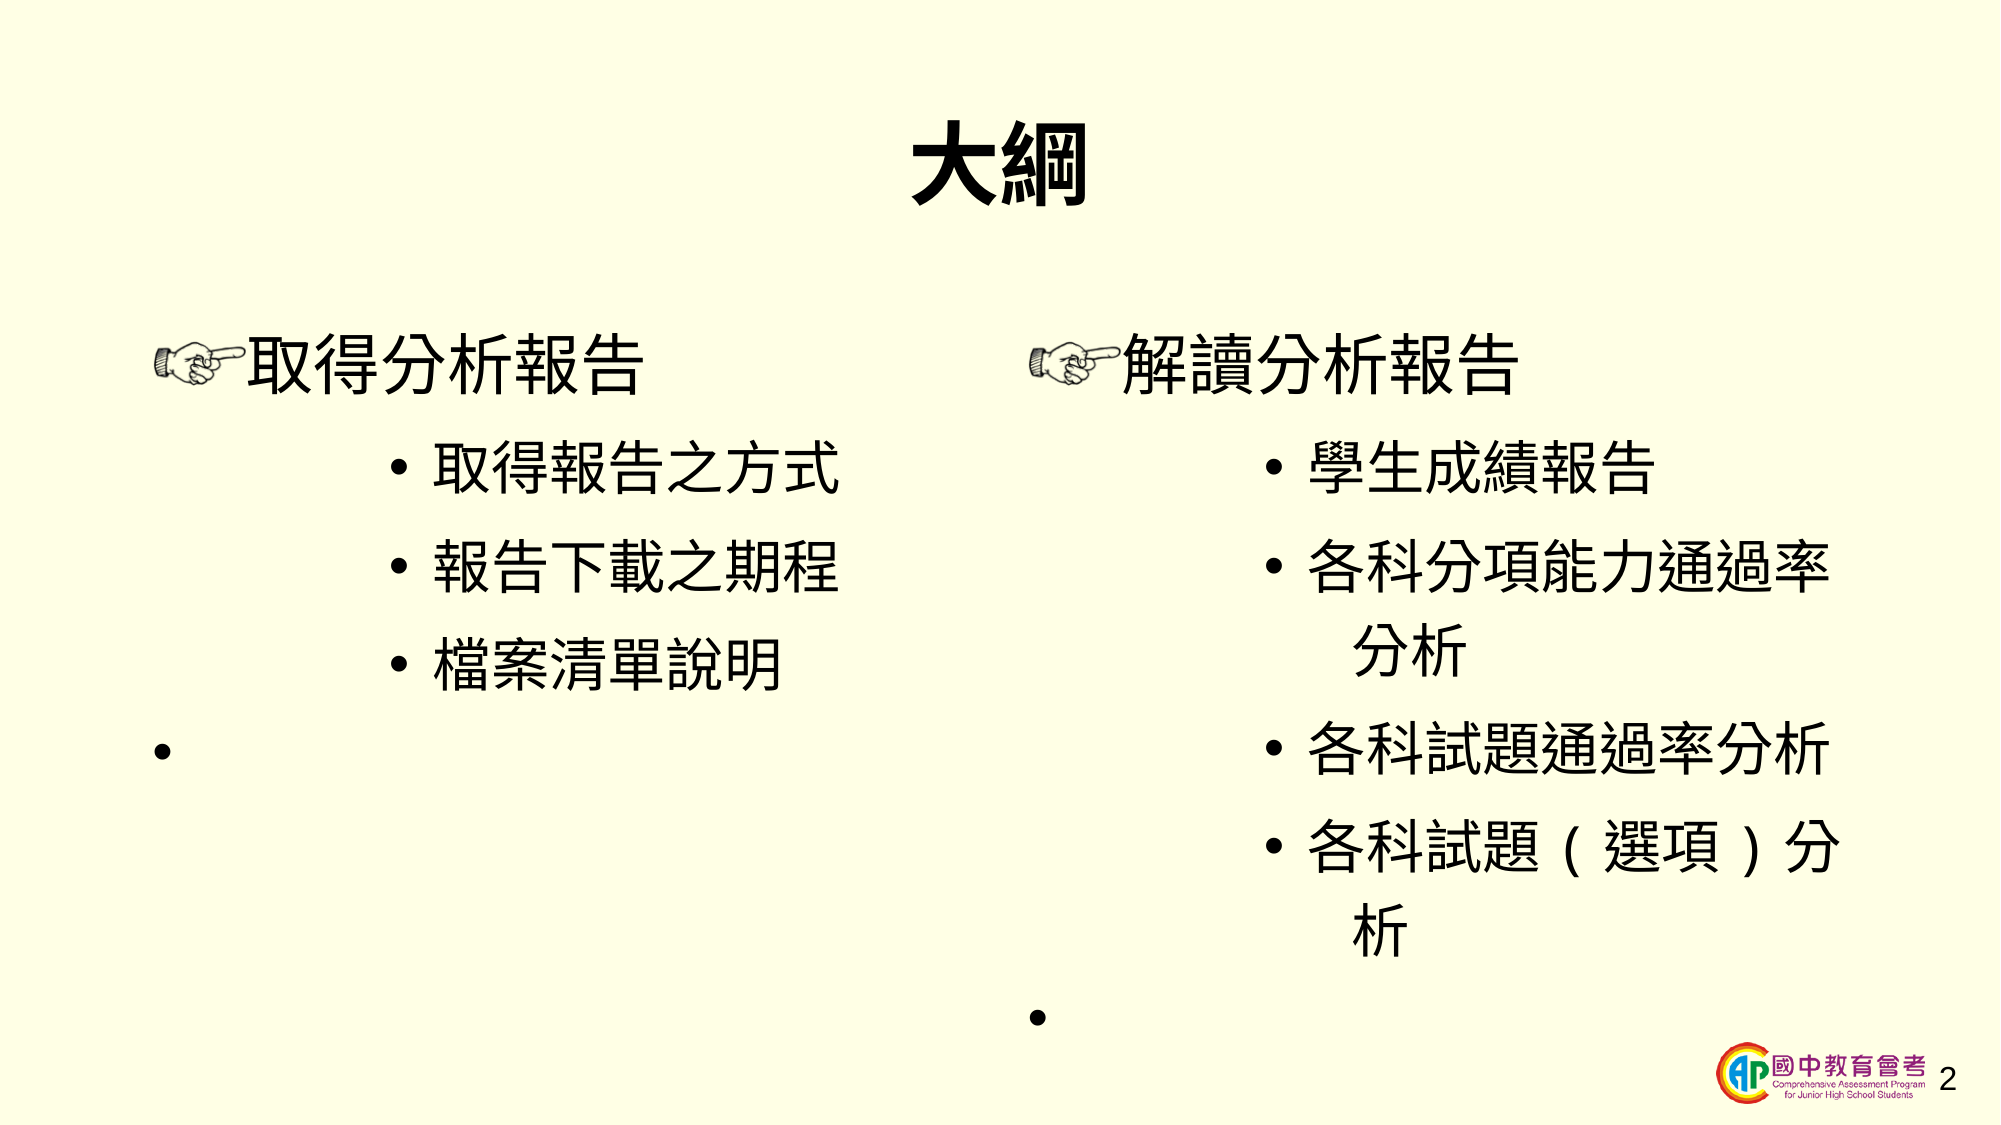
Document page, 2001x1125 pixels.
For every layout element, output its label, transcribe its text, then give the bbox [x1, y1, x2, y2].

list 解讀分析報告 學生成績報告 各科分項能力通過率分析 各科試題通過率分析 各科試題(選項)分析 [1012, 299, 1863, 1014]
list 取得分析報告 取得報告之方式 報告下載之期程 檔案清單說明 [137, 299, 988, 1014]
title 大綱 [137, 59, 1863, 278]
text_box 2 [1923, 1047, 2000, 1108]
